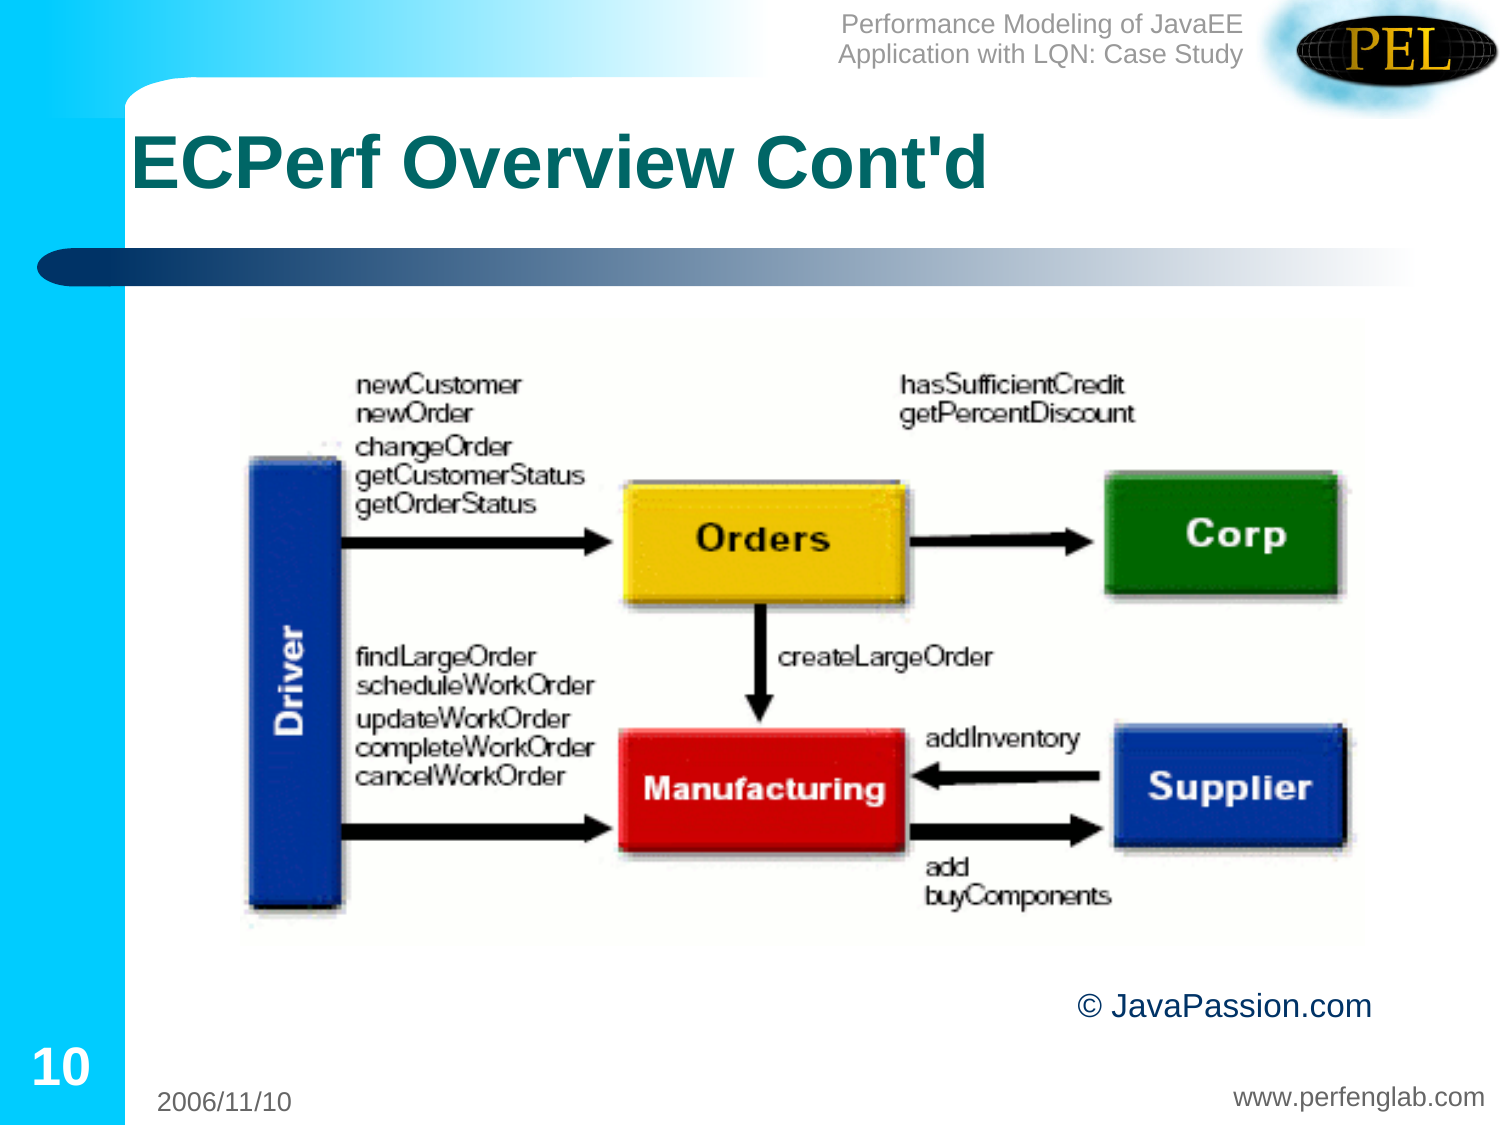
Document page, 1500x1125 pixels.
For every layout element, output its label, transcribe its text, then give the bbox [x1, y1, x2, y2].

title ECPerf Overview Cont'd [130, 83, 1408, 248]
text_box © JavaPassion.com [1062, 980, 1388, 1078]
picture [1251, 0, 1500, 119]
picture [240, 318, 1365, 946]
